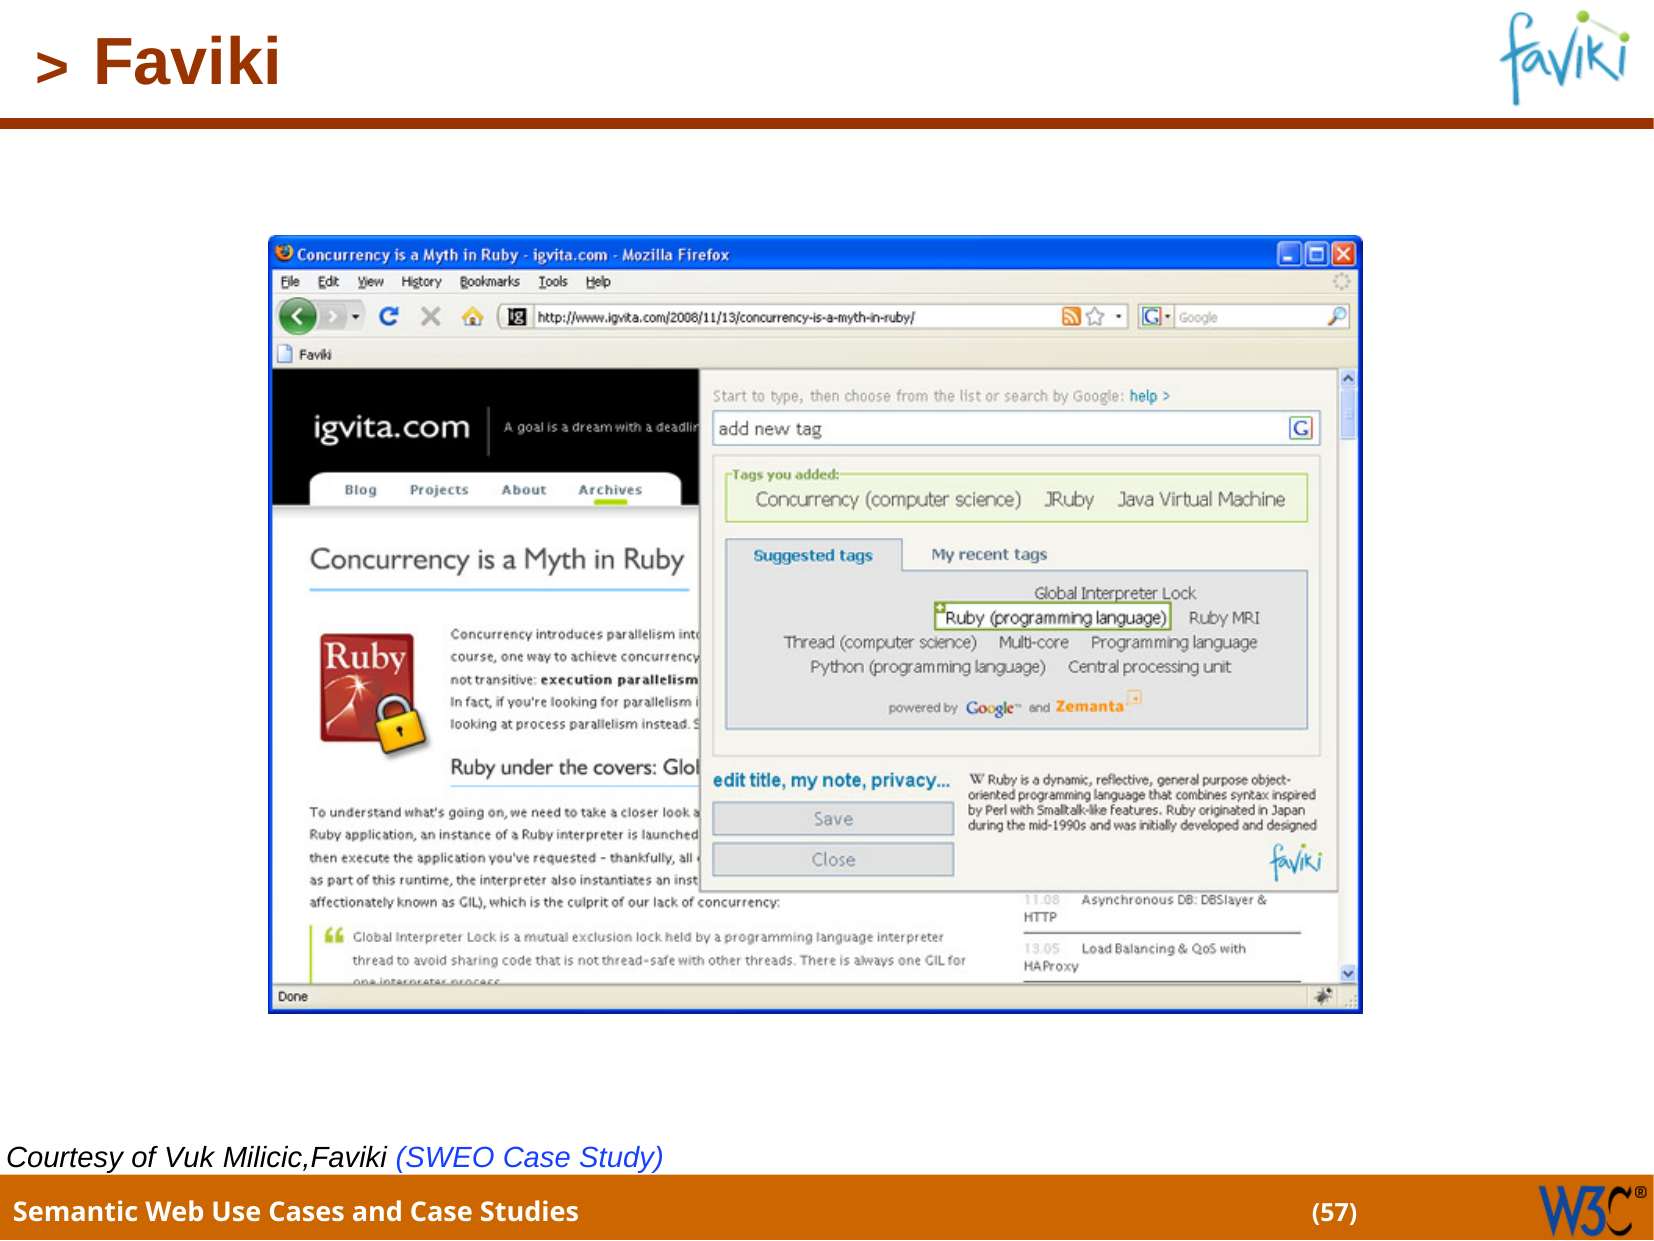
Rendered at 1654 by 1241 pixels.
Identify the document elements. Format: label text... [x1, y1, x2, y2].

title Faviki [93, 0, 1339, 124]
picture [1535, 1183, 1651, 1240]
picture [268, 235, 1363, 1014]
text_box Courtesy of Vuk Milicic,Faviki (SWEO Case Study) [5, 1139, 1121, 1173]
picture [1495, 5, 1635, 113]
